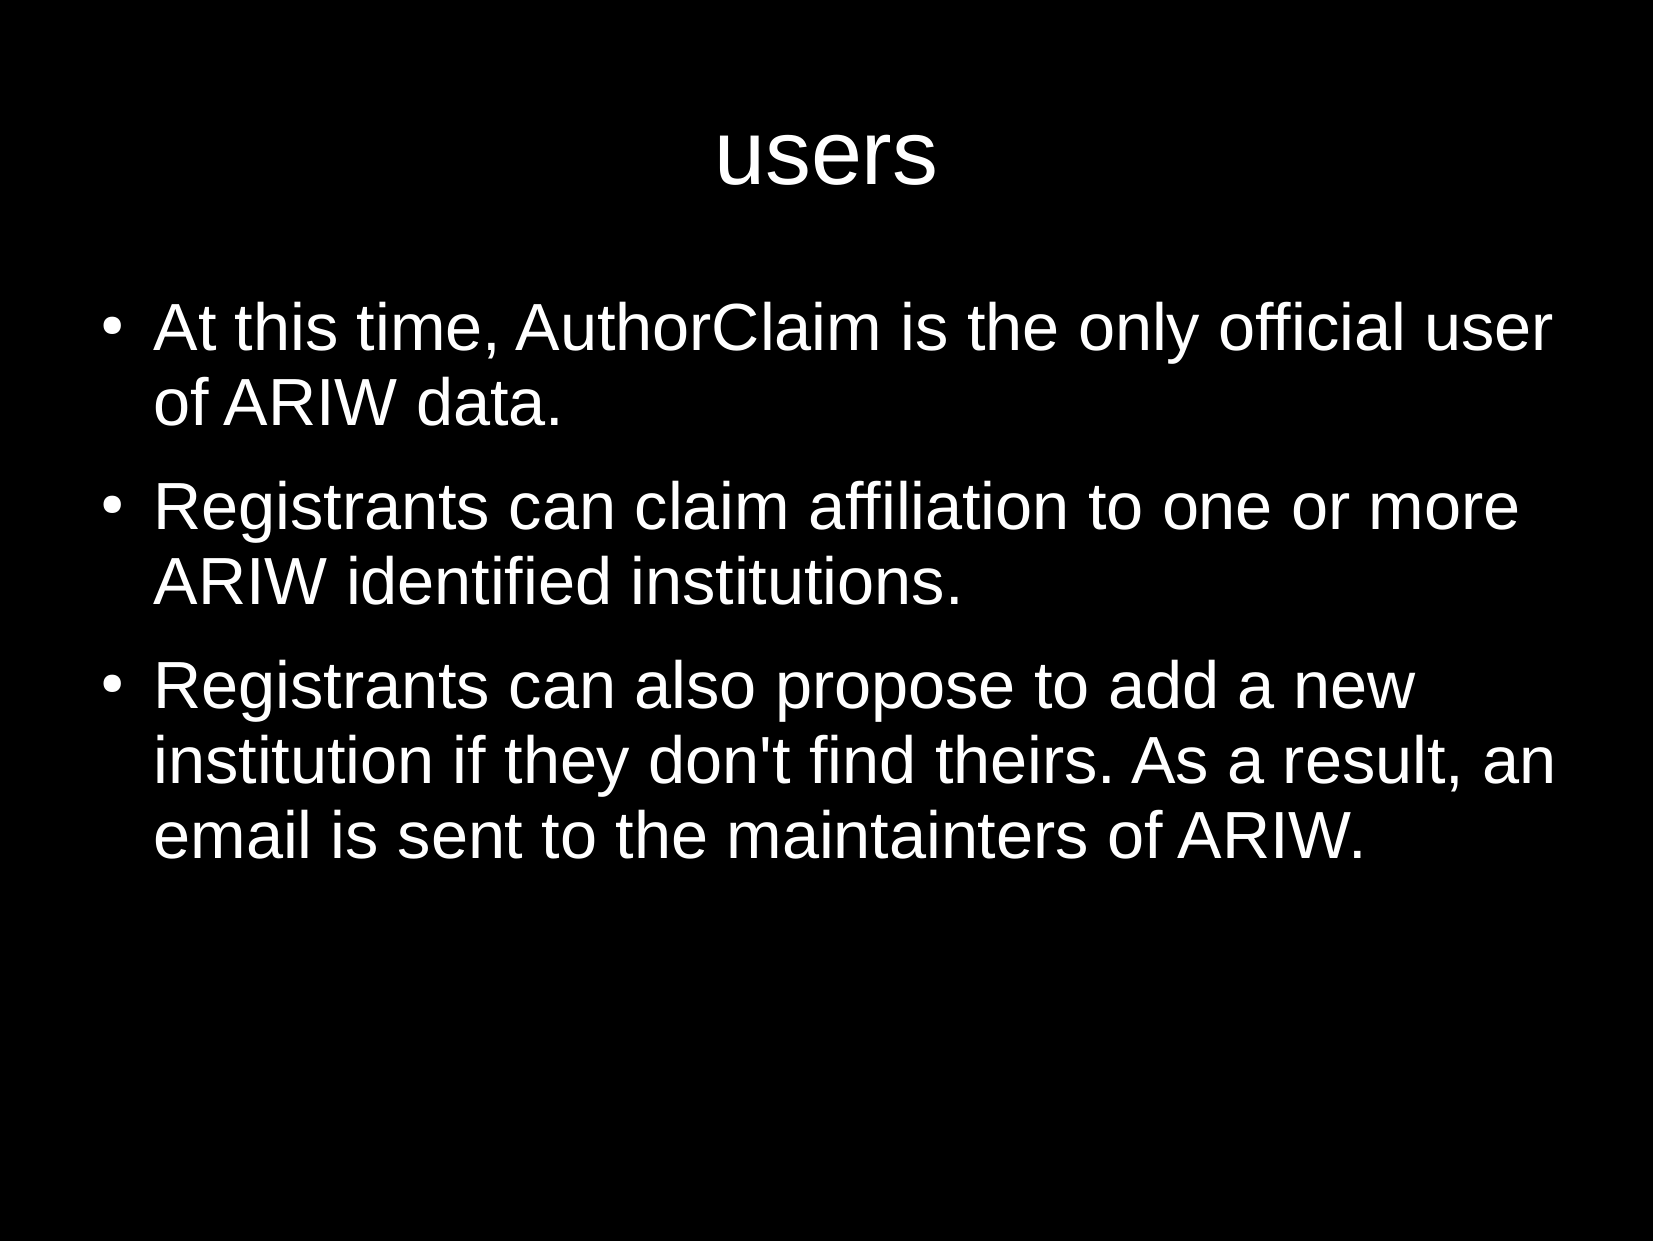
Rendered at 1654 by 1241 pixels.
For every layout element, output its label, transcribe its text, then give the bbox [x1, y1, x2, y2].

list At this time, AuthorClaim is the only official user of ARIW data. Registrants can claim affiliation to one or more ARIW identified institutions. Registrants can also propose to add a new institution if they don't find theirs. As a result, an email is sent to the maintainters of ARIW. [82, 290, 1571, 1109]
title users [82, 56, 1571, 250]
